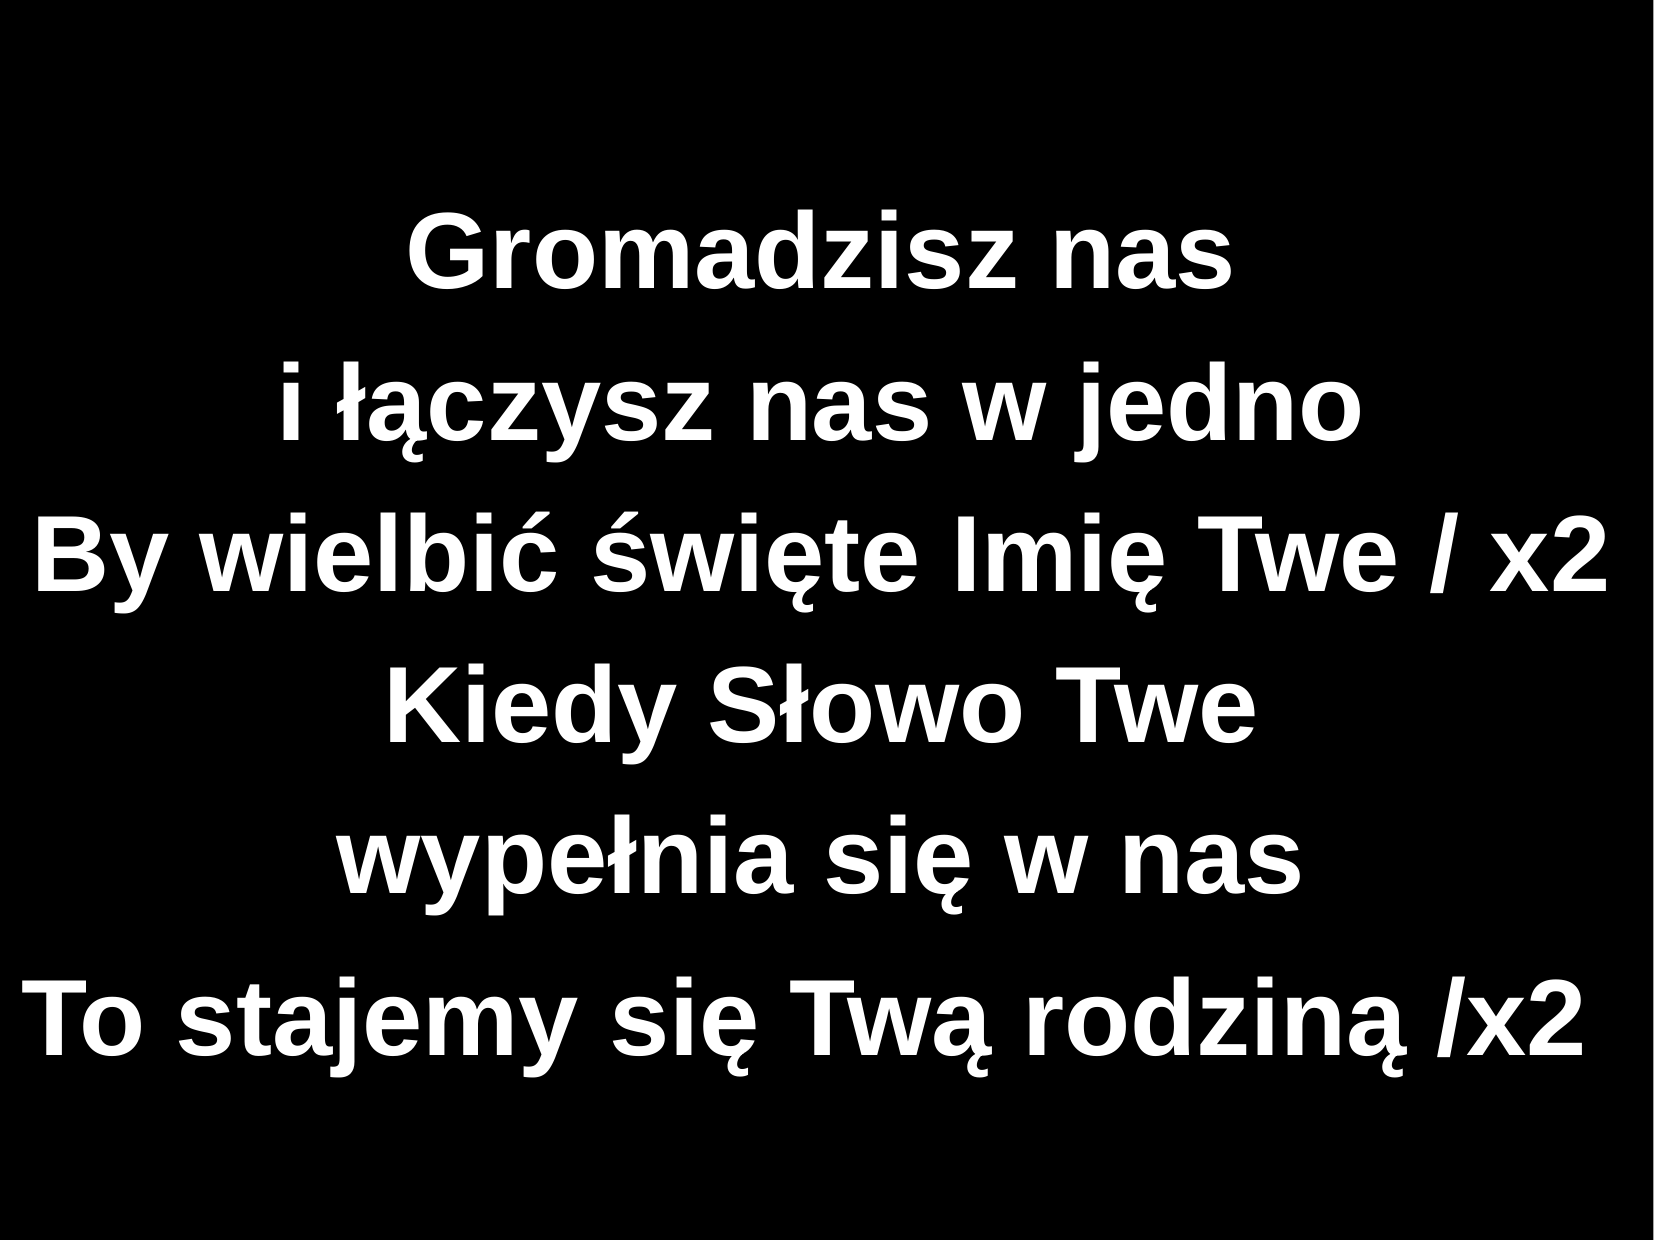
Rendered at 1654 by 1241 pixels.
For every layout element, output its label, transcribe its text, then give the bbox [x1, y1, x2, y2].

subtitle Gromadzisz nas i łączysz nas w jedno By wielbić święte Imię Twe / x2 Kiedy Słowo Twe wypełnia się w nas To stajemy się Twą rodziną /x2 [0, 0, 1642, 1241]
